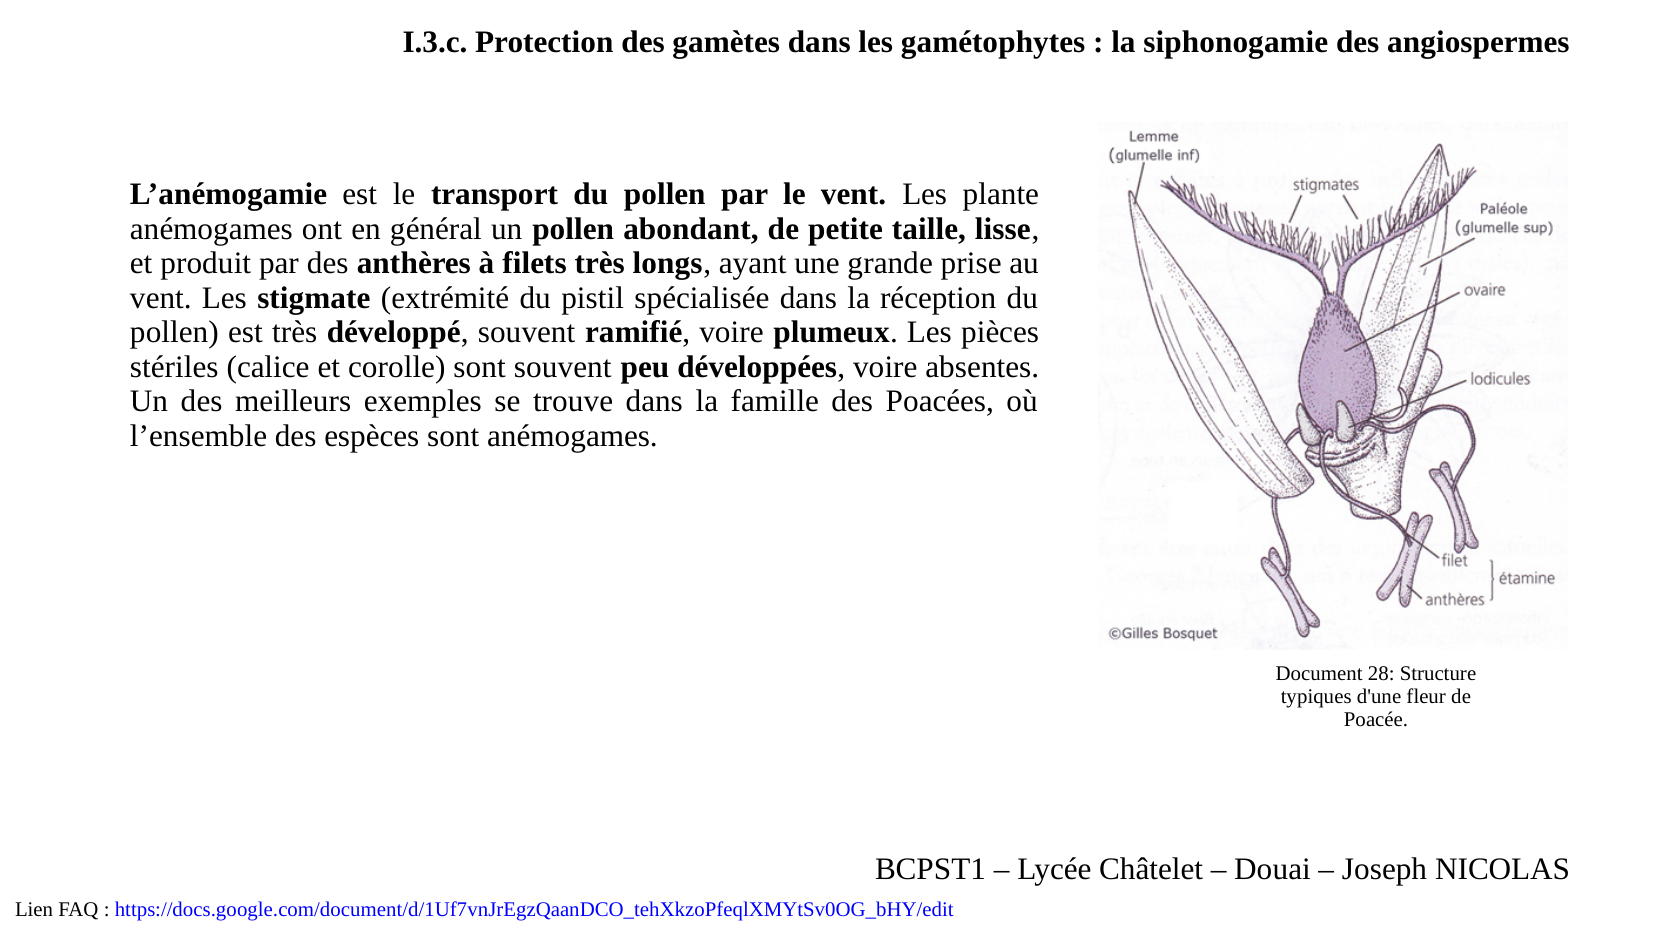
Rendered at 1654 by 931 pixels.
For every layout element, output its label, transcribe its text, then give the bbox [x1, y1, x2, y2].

text_box L’anémogamie est le transport du pollen par le vent. Les plante anémogames ont en général un pollen abondant, de petite taille, lisse, et produit par des anthères à filets très longs, ayant une grande prise au vent. Les stigmate (extrémité du pistil spécialisée dans la réception du pollen) est très développé, souvent ramifié, voire plumeux. Les pièces stériles (calice et corolle) sont souvent peu développées, voire absentes. Un des meilleurs exemples se trouve dans la famille des Poacées, où l’ensemble des espèces sont anémogames. [129, 177, 1040, 508]
text_box BCPST1 – Lycée Châtelet – Douai – Joseph NICOLAS [637, 832, 1571, 905]
picture [1098, 122, 1568, 650]
text_box I.3.c. Protection des gamètes dans les gamétophytes : la siphonogamie des angiospermes [165, 5, 1572, 78]
text_box Document 28: Structure typiques d'une fleur de Poacée. [1263, 650, 1489, 815]
text_box Lien FAQ : https://docs.google.com/document/d/1Uf7vnJrEgzQaanDCO_tehXkzoPfeqlXMYtSv0OG_bHY/edit [0, 897, 993, 931]
